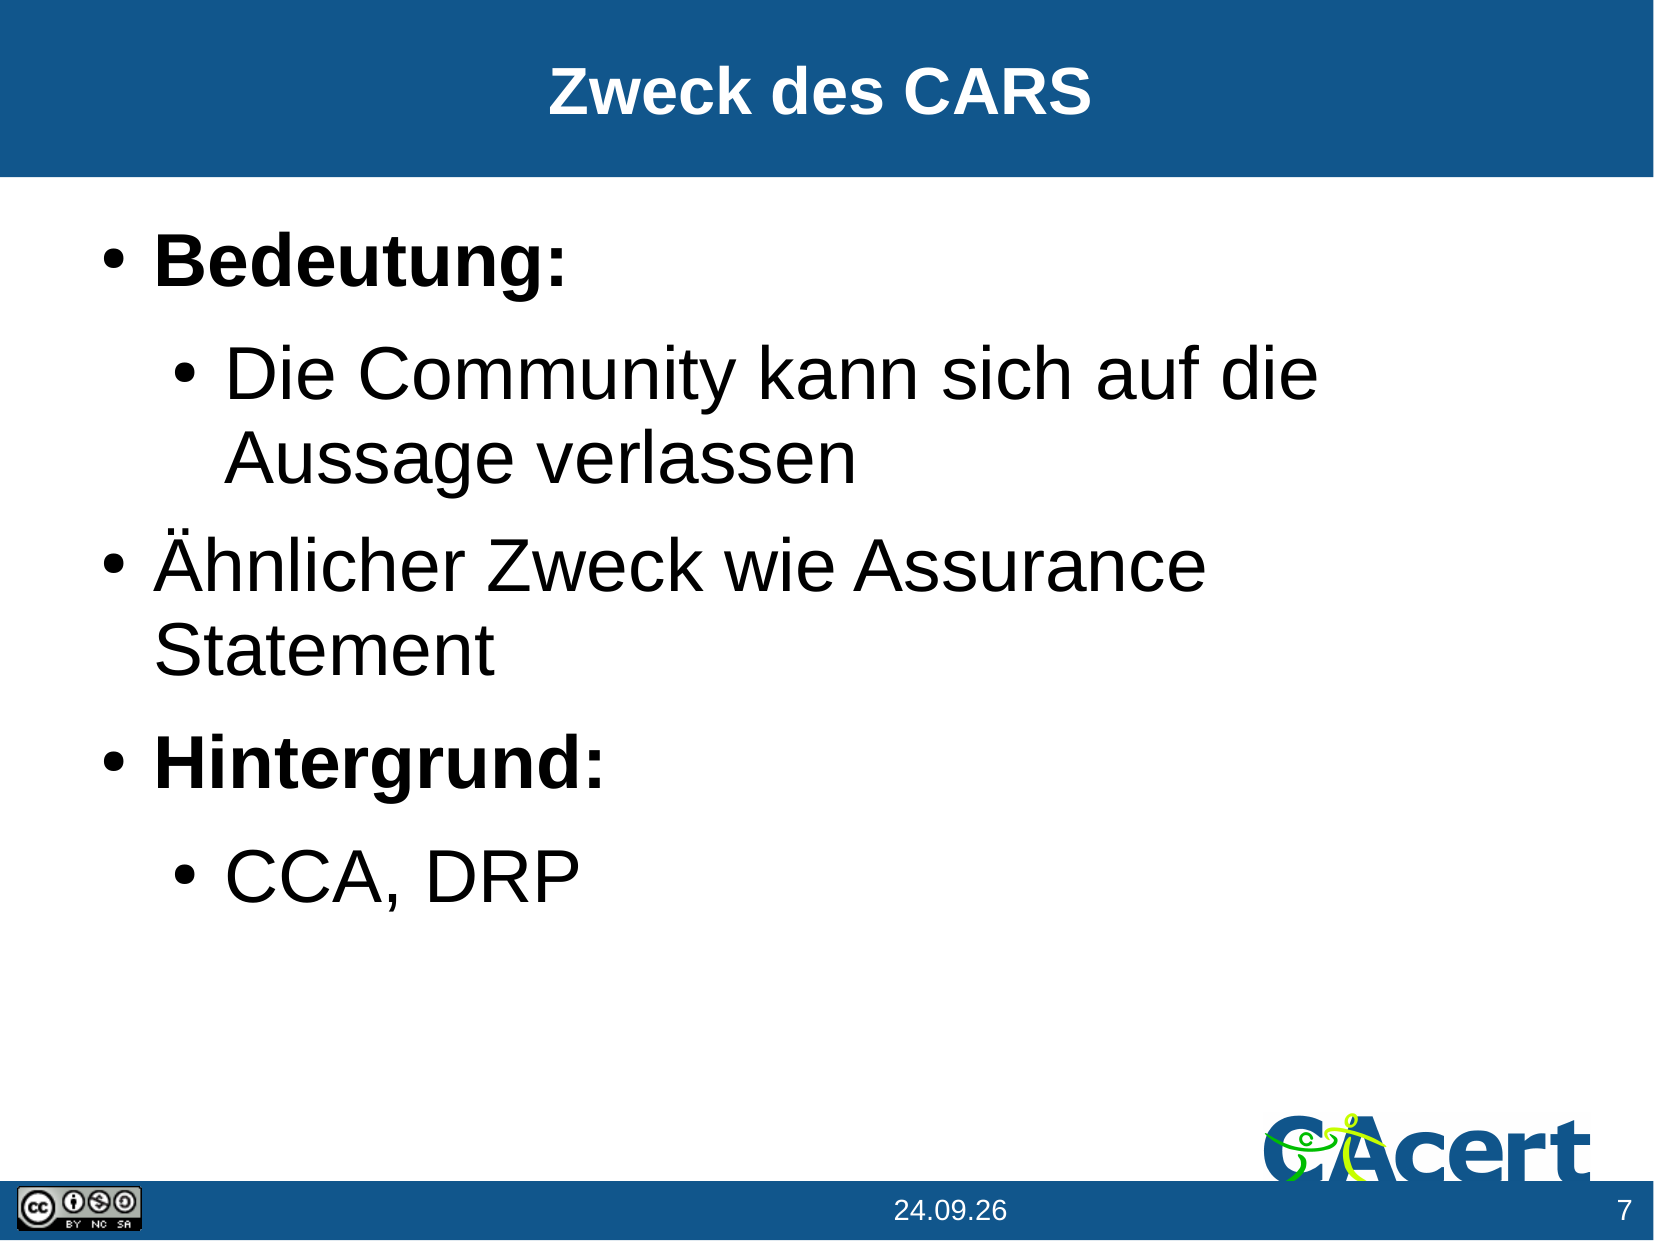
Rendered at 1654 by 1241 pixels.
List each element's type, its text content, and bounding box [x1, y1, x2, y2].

title Zweck des CARS [76, 17, 1565, 166]
picture [17, 1186, 142, 1231]
list Bedeutung: Die Community kann sich auf die Aussage verlassen Ähnlicher Zweck wie Assurance Statement Hintergrund: CCA, DRP [82, 218, 1571, 1091]
picture [1263, 1112, 1591, 1181]
